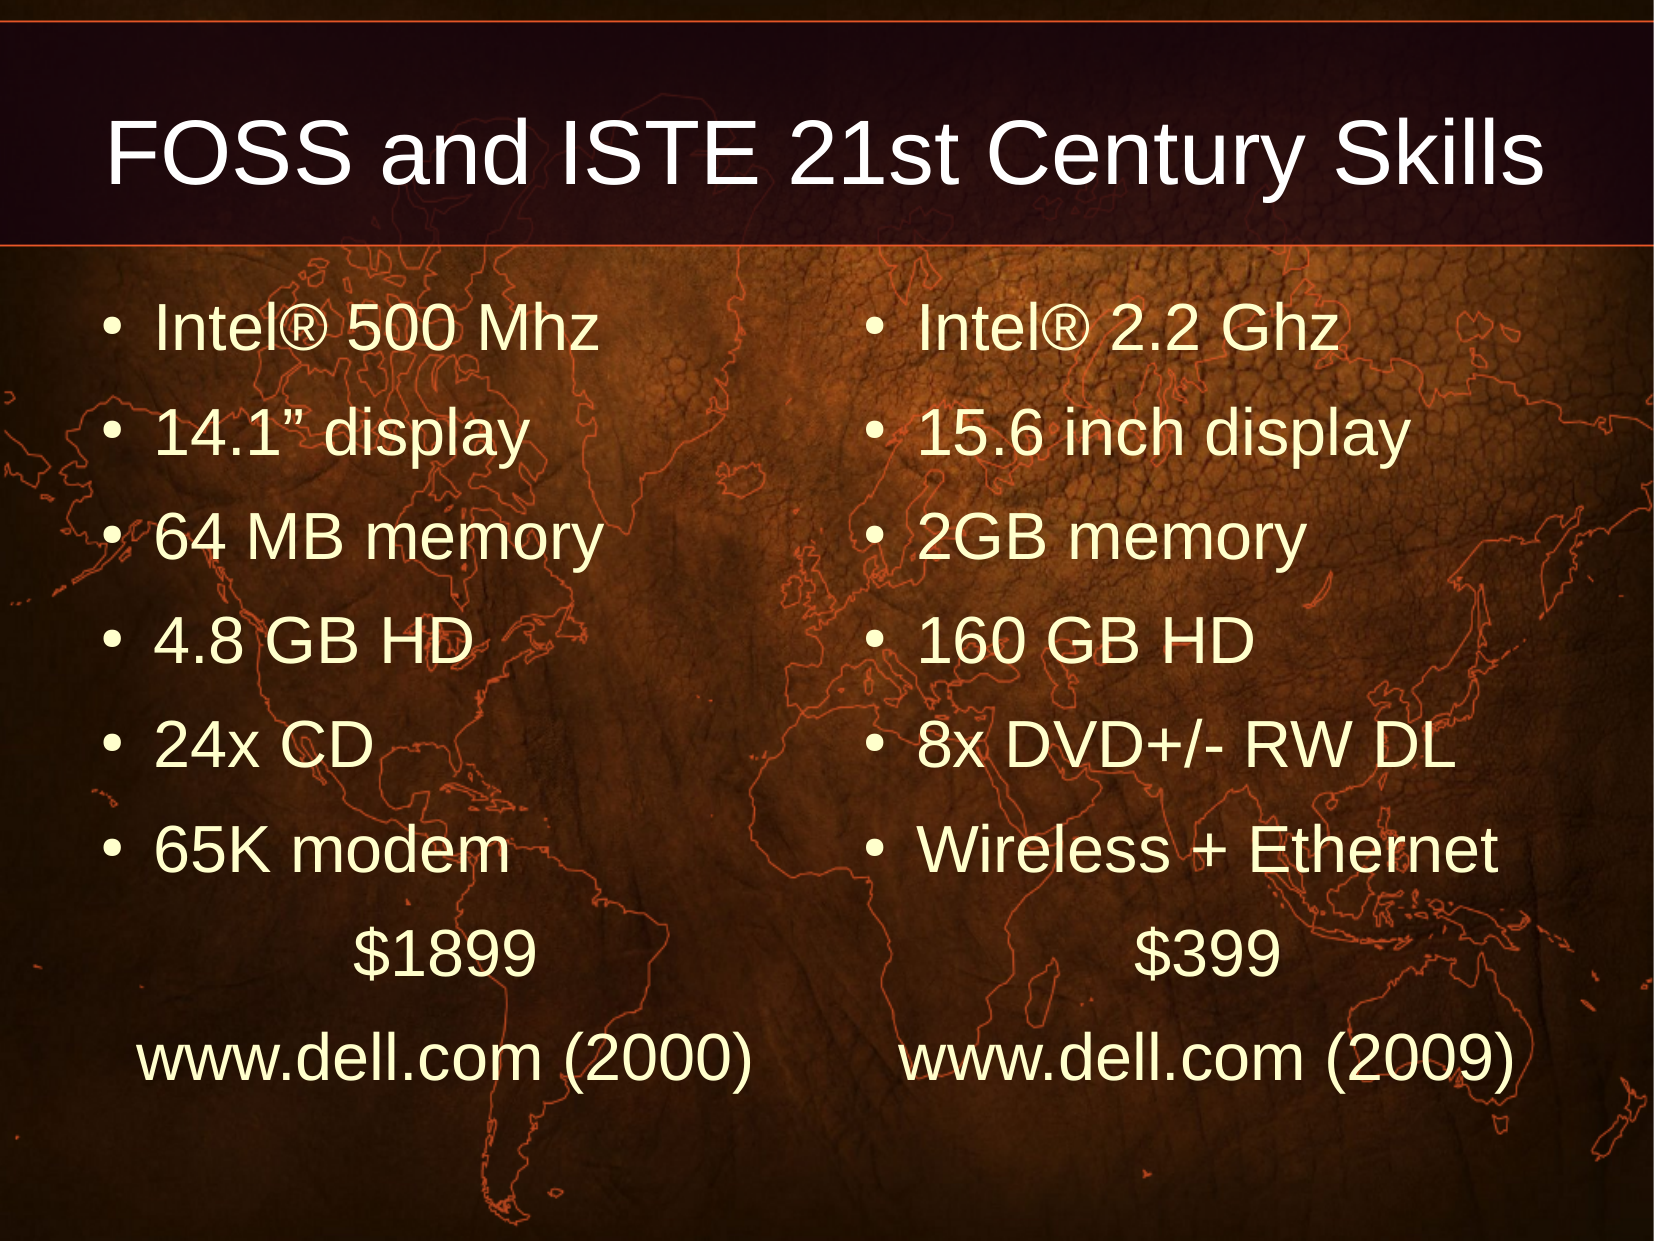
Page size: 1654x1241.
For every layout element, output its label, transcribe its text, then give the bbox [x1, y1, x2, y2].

title FOSS and ISTE 21st Century Skills [82, 49, 1571, 257]
picture [0, 0, 1654, 1241]
list Intel® 500 Mhz 14.1” display 64 MB memory 4.8 GB HD 24x CD 65K modem $1899 www.dell.com (2000) [82, 290, 809, 1109]
list Intel® 2.2 Ghz 15.6 inch display 2GB memory 160 GB HD 8x DVD+/- RW DL Wireless + Ethernet $399 www.dell.com (2009) [845, 290, 1572, 1109]
